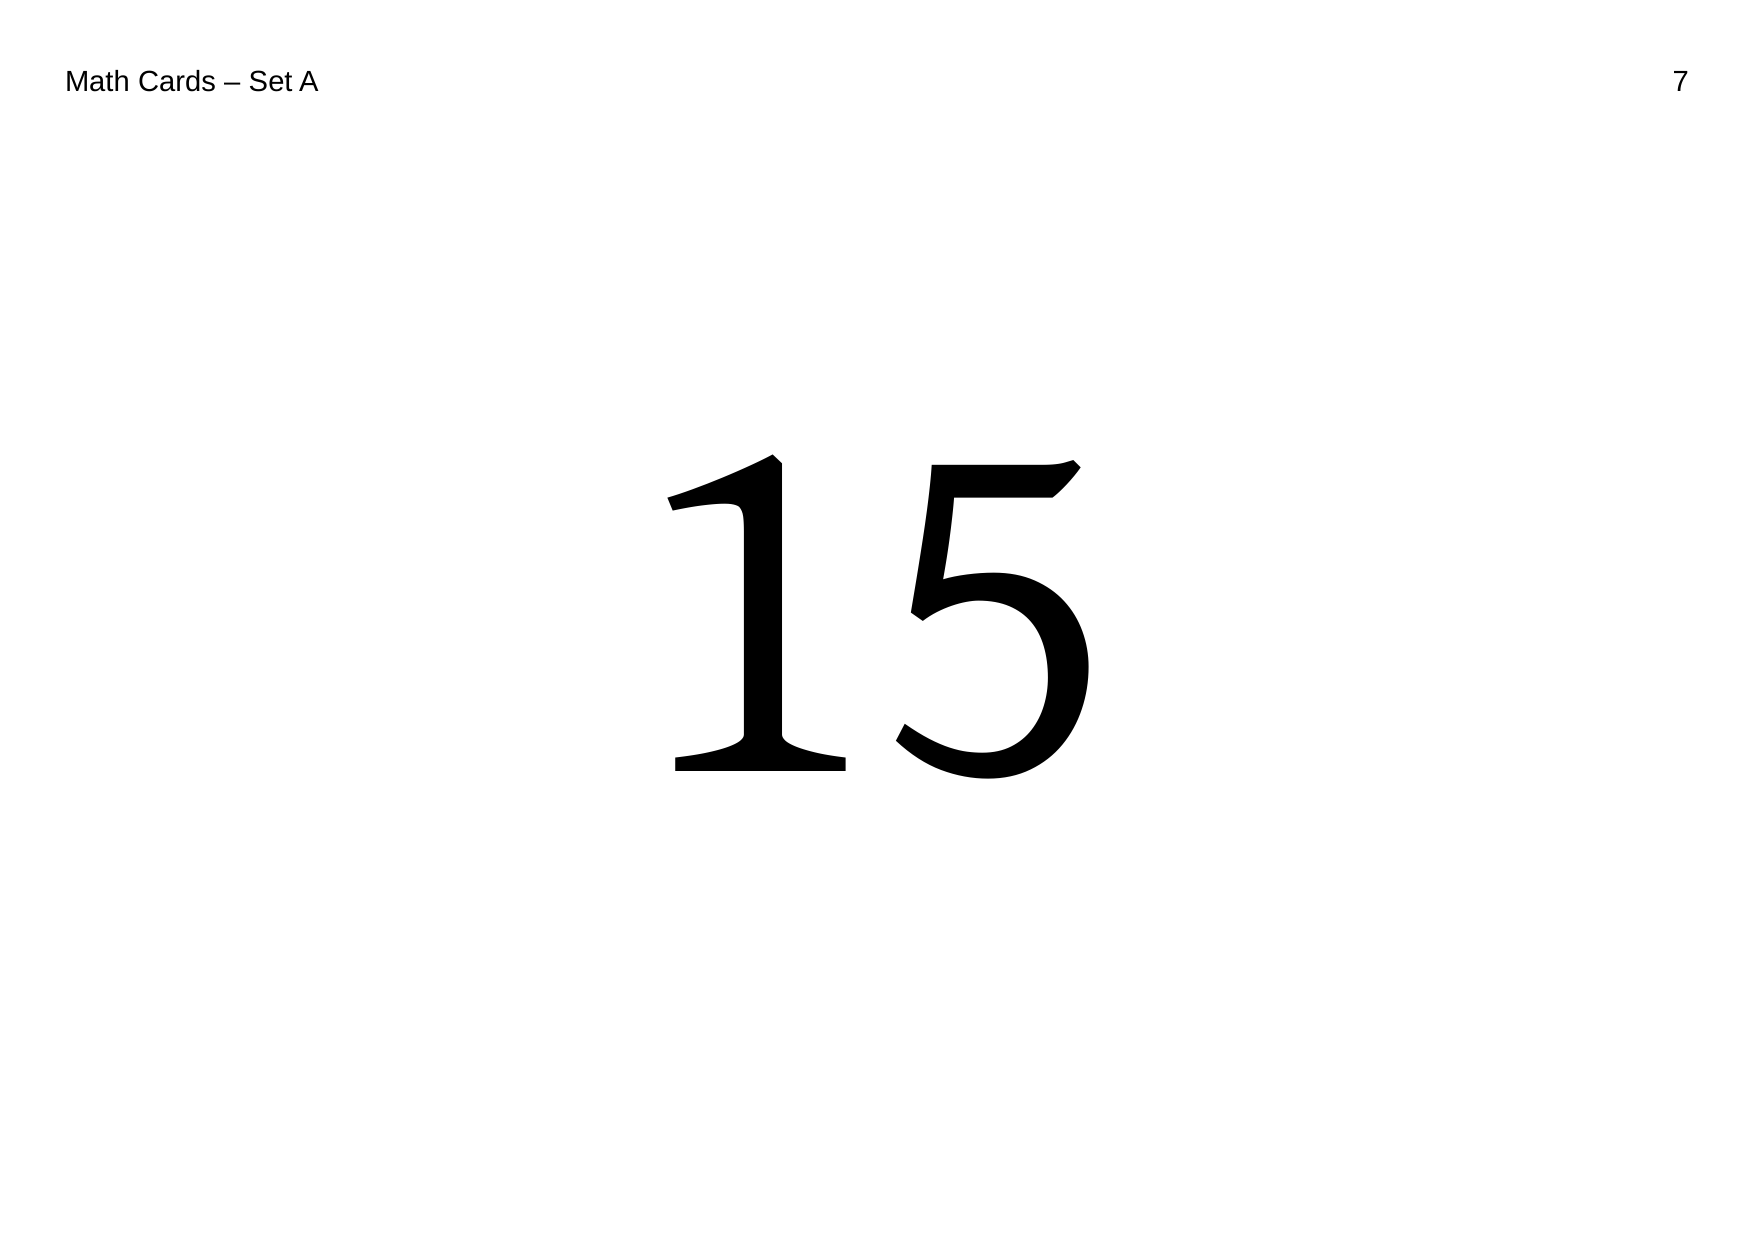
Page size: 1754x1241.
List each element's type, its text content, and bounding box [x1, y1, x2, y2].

text_box 7 [1666, 59, 1695, 104]
text_box Math Cards – Set A [59, 59, 326, 104]
text_box 15 [626, 318, 1128, 922]
